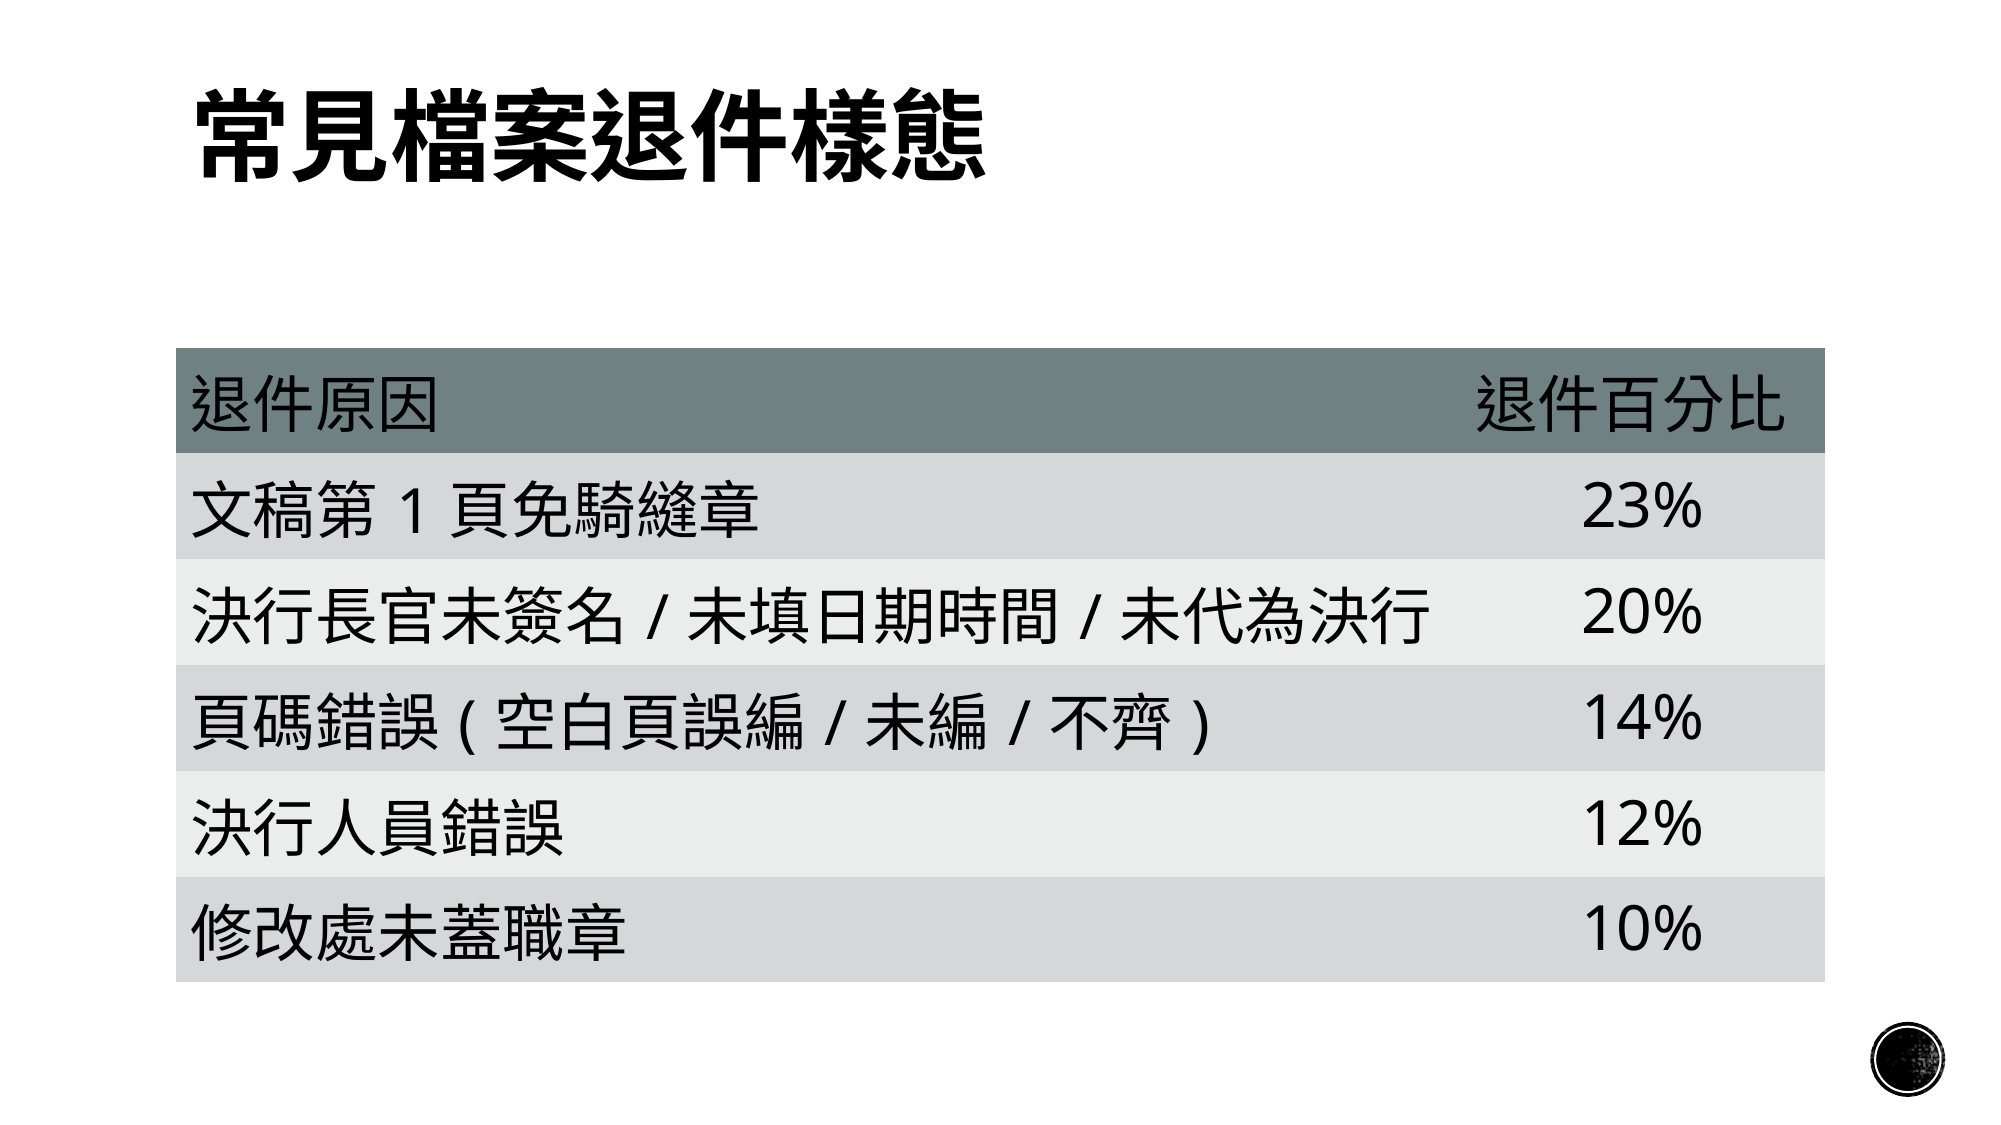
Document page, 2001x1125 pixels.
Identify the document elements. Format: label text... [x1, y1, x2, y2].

table_cell 決行人員錯誤 [176, 771, 1460, 877]
table_cell 文稿第1頁免騎縫章 [176, 453, 1460, 559]
table_header 退件百分比 [1460, 348, 1825, 453]
table_cell 20% [1460, 559, 1825, 665]
table_cell 14% [1460, 665, 1825, 771]
table_cell 頁碼錯誤(空白頁誤編/未編/不齊) [176, 665, 1460, 771]
table_cell 修改處未蓋職章 [176, 877, 1460, 982]
table_cell 23% [1460, 453, 1825, 559]
table_cell 決行長官未簽名/未填日期時間/未代為決行 [176, 559, 1460, 665]
picture [1870, 1021, 1946, 1097]
table_cell 10% [1460, 877, 1825, 982]
title 常見檔案退件樣態 [175, 79, 1826, 344]
table_header 退件原因 [176, 348, 1460, 453]
table_cell 12% [1460, 771, 1825, 877]
